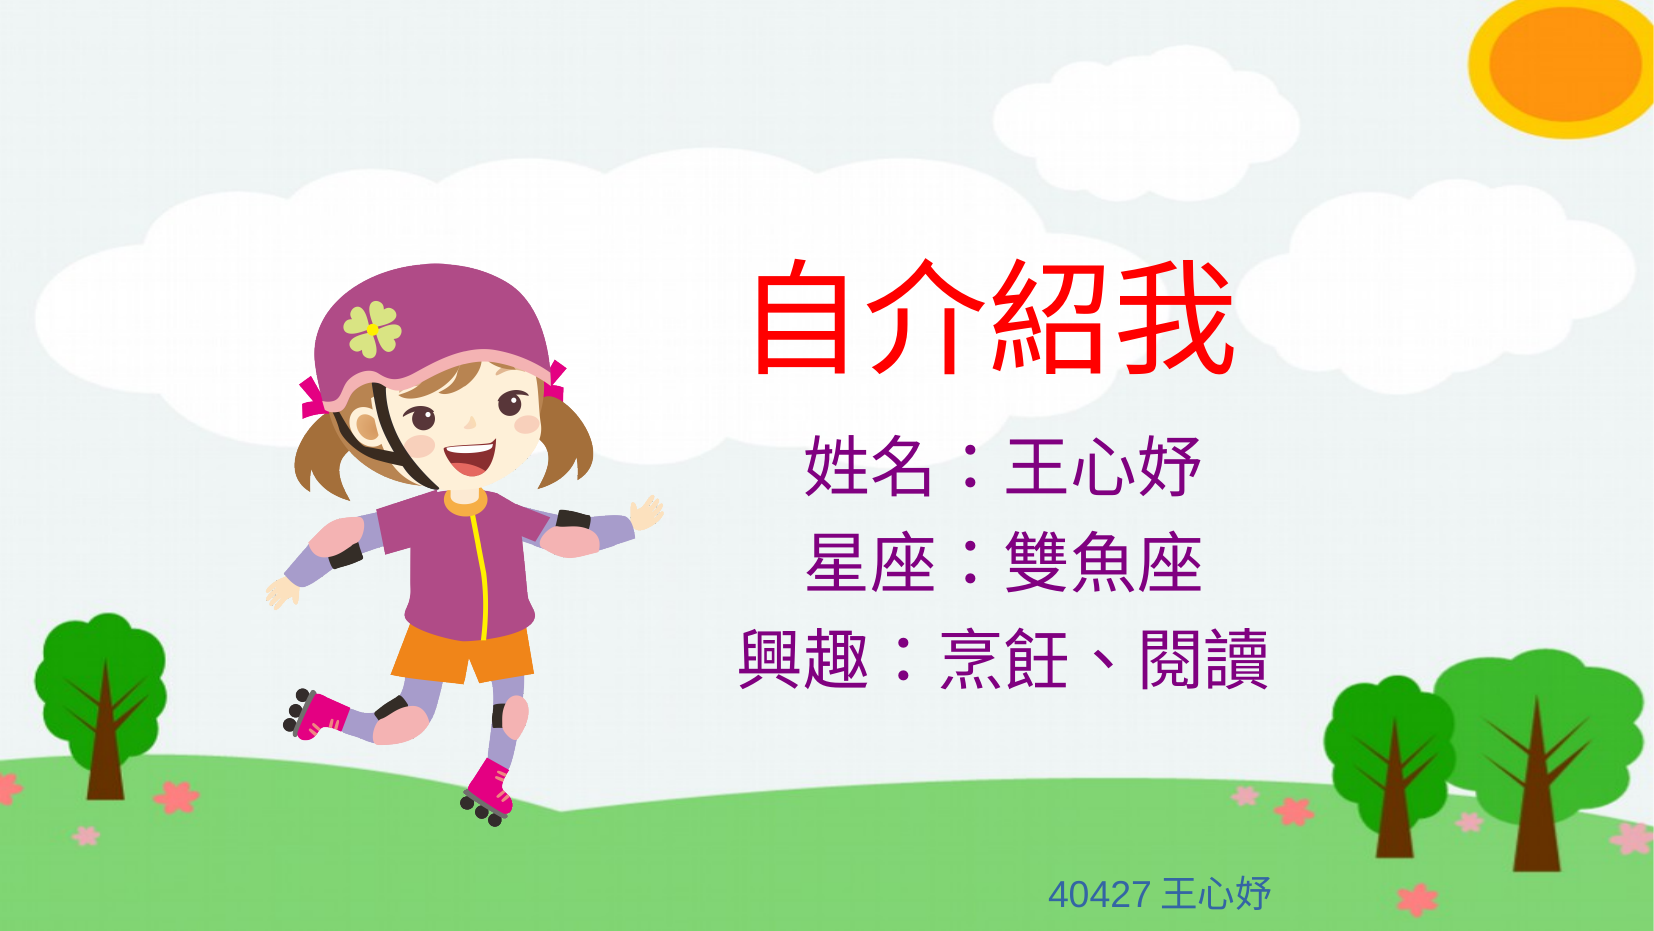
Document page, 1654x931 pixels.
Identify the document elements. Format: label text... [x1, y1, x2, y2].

title 自介紹我 [738, 192, 1270, 339]
subtitle 姓名：王心妤 星座：雙魚座 興趣：烹飪、閱讀 [664, 339, 1506, 694]
text_box 40427王心妤 [1033, 856, 1359, 921]
picture [0, 0, 1654, 931]
